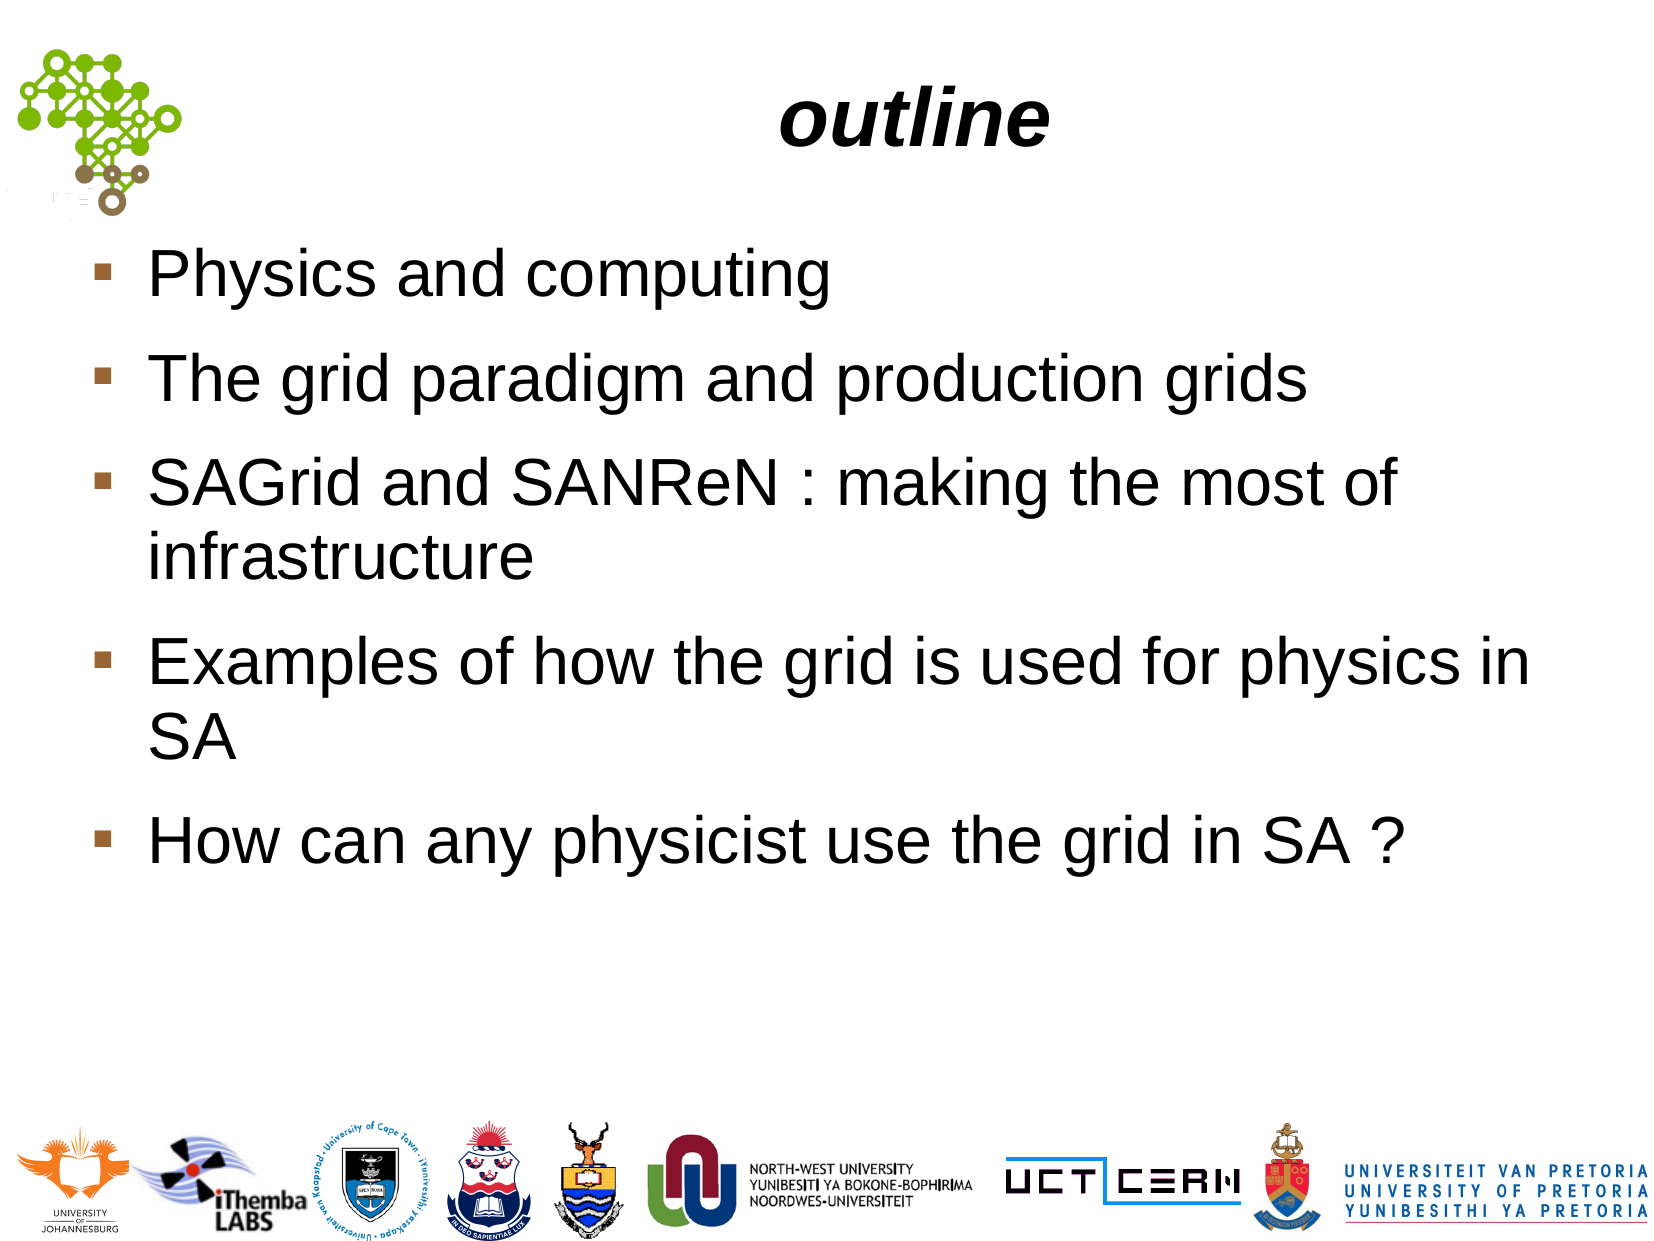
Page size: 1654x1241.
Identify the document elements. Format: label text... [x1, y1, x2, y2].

list Physics and computing The grid paradigm and production grids SAGrid and SANReN : making the most of infrastructure Examples of how the grid is used for physics in SA How can any physicist use the grid in SA ? [76, 236, 1565, 1040]
picture [7, 47, 185, 220]
title outline [206, 29, 1625, 207]
picture [447, 1121, 531, 1241]
picture [553, 1121, 625, 1241]
picture [312, 1121, 430, 1241]
picture [1006, 1157, 1241, 1205]
picture [11, 1121, 308, 1241]
picture [1253, 1121, 1648, 1241]
picture [636, 1121, 987, 1241]
